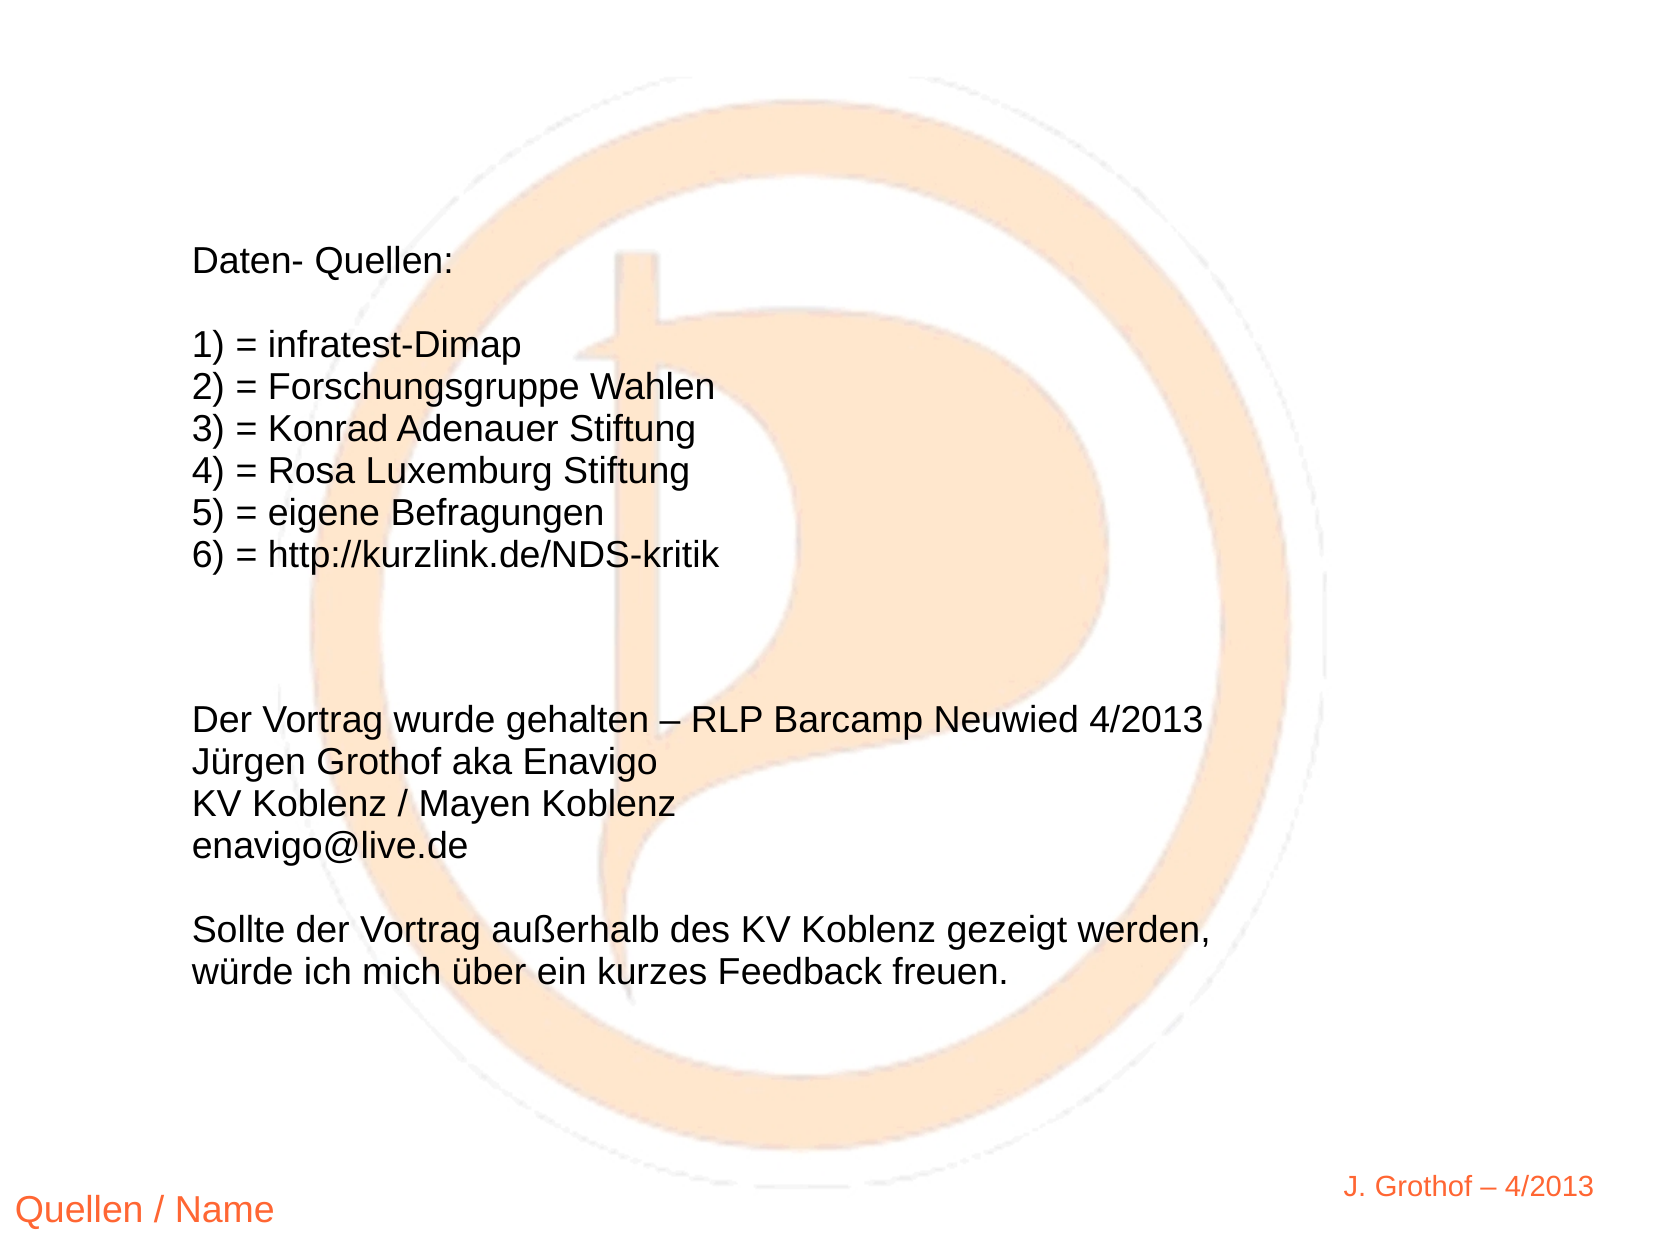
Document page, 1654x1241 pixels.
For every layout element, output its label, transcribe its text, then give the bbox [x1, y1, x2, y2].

text_box Quellen / Name [0, 1181, 654, 1239]
picture [0, 0, 1654, 1241]
text_box Der Vortrag wurde gehalten – RLP Barcamp Neuwied 4/2013 Jürgen Grothof aka Enavigo KV Koblenz / Mayen Koblenz enavigo@live.de Sollte der Vortrag außerhalb des KV Koblenz gezeigt werden, würde ich mich über ein kurzes Feedback freuen. [177, 649, 1236, 1043]
text_box Daten- Quellen: 1) = infratest-Dimap 2) = Forschungsgruppe Wahlen 3) = Konrad Adenauer Stiftung 4) = Rosa Luxemburg Stiftung 5) = eigene Befragungen 6) = http://kurzlink.de/NDS-kritik [177, 231, 735, 584]
